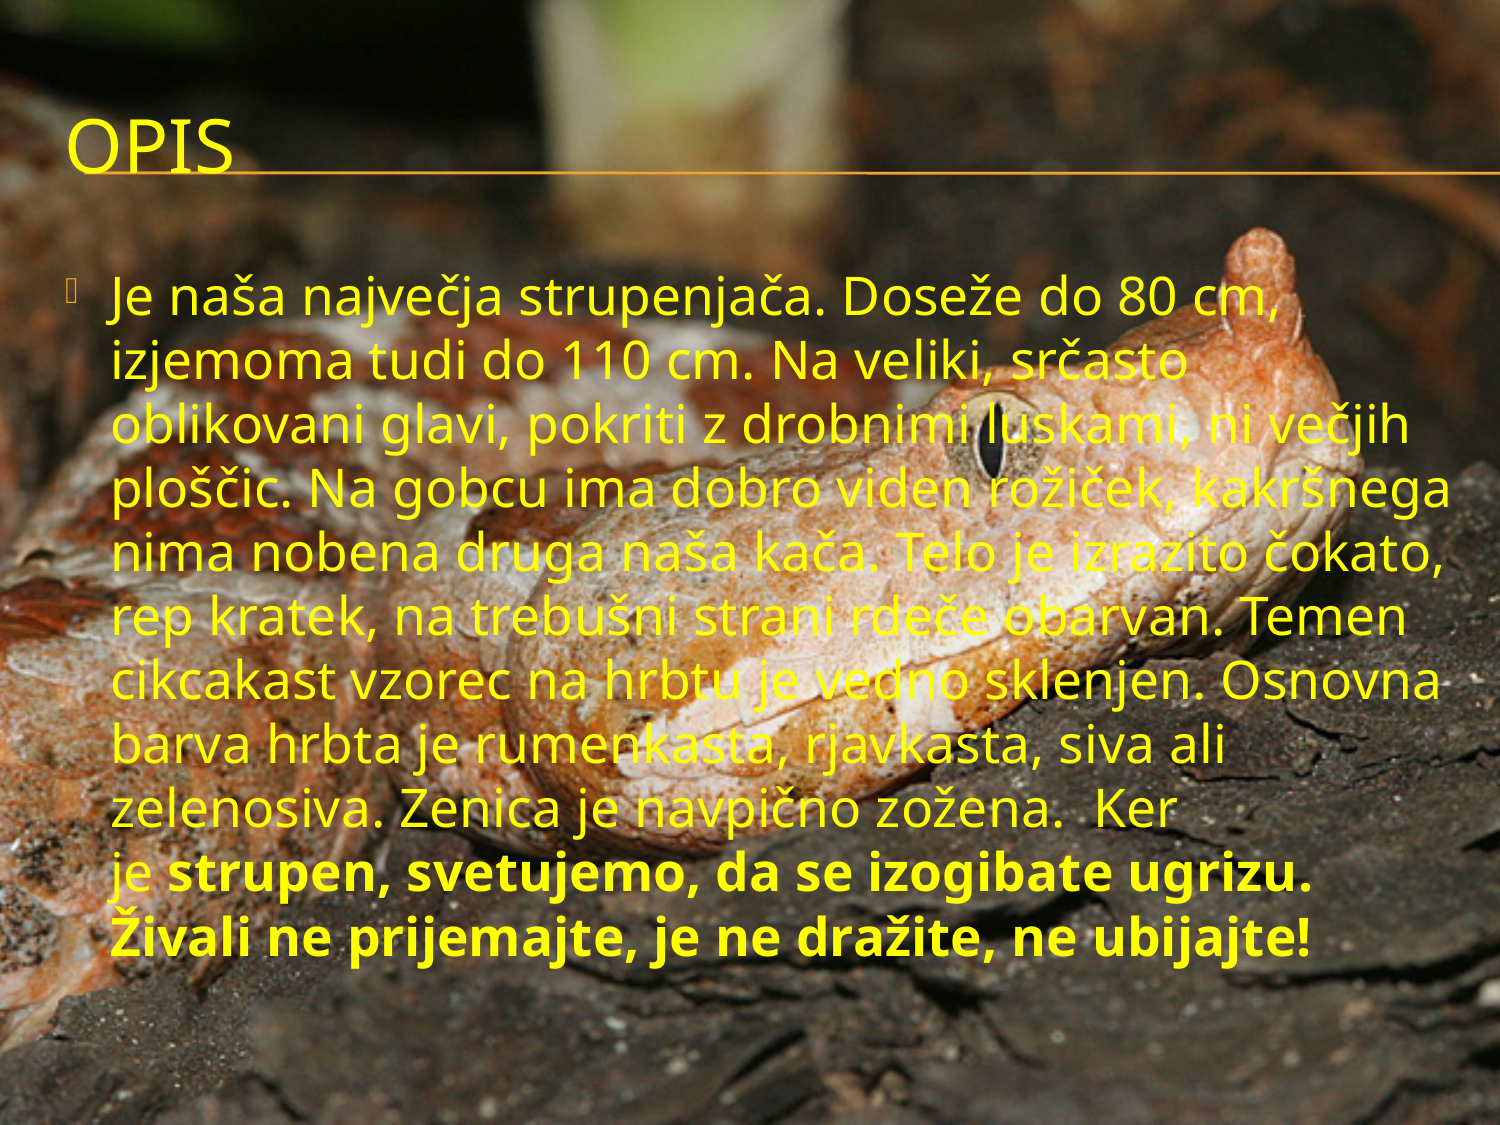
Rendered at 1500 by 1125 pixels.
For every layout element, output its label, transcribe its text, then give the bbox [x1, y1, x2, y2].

title Opis [50, 75, 1475, 213]
picture [0, 0, 1500, 1125]
list Je naša največja strupenjača. Doseže do 80 cm, izjemoma tudi do 110 cm. Na veliki, srčasto oblikovani glavi, pokriti z drobnimi luskami, ni večjih ploščic. Na gobcu ima dobro viden rožiček, kakršnega nima nobena druga naša kača. Telo je izrazito čokato, rep kratek, na trebušni strani rdeče obarvan. Temen cikcakast vzorec na hrbtu je vedno sklenjen. Osnovna barva hrbta je rumenkasta, rjavkasta, siva ali zelenosiva. Zenica je navpično zožena. Ker je strupen, svetujemo, da se izogibate ugrizu. Živali ne prijemajte, je ne dražite, ne ubijajte! [50, 254, 1475, 998]
